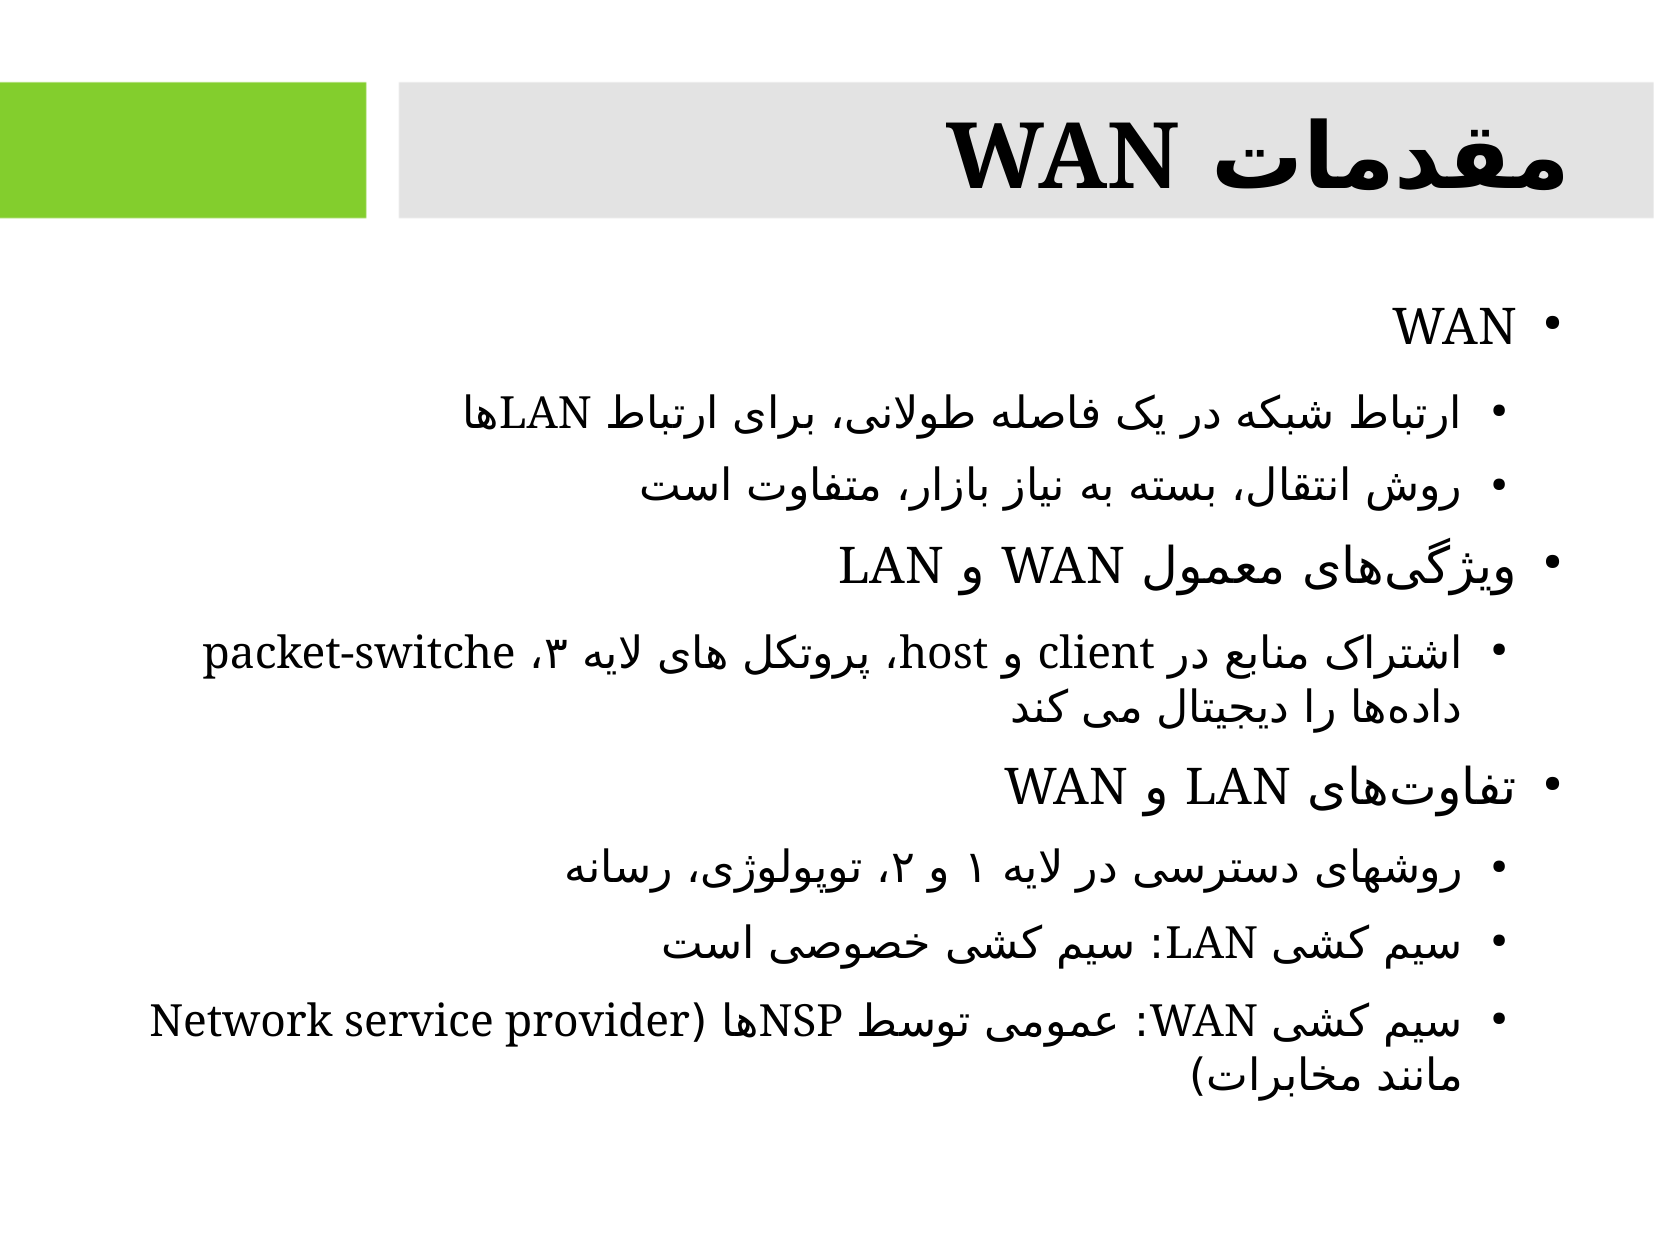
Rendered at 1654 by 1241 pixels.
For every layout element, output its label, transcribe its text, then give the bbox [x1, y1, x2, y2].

list WAN ارتباط شبکه در یک فاصله طولانی، برای ارتباط LANها روش انتقال، بسته به نیاز بازار، متفاوت است ویژگی‌های معمول WAN و LAN اشتراک منابع در client و host، پروتکل های لایه ۳، packet-switche داده‌ها را دیجیتال می کند تفاوت‌های LAN و WAN روشهای دسترسی در لایه ۱ و ۲، توپولوژی، رسانه سیم کشی LAN: سیم کشی خصوصی است سیم کشی WAN: عمومی توسط NSPها (Network service provider مانند مخابرات) [82, 290, 1571, 1109]
picture [0, 0, 1654, 1241]
title مقدمات WAN [82, 49, 1571, 257]
